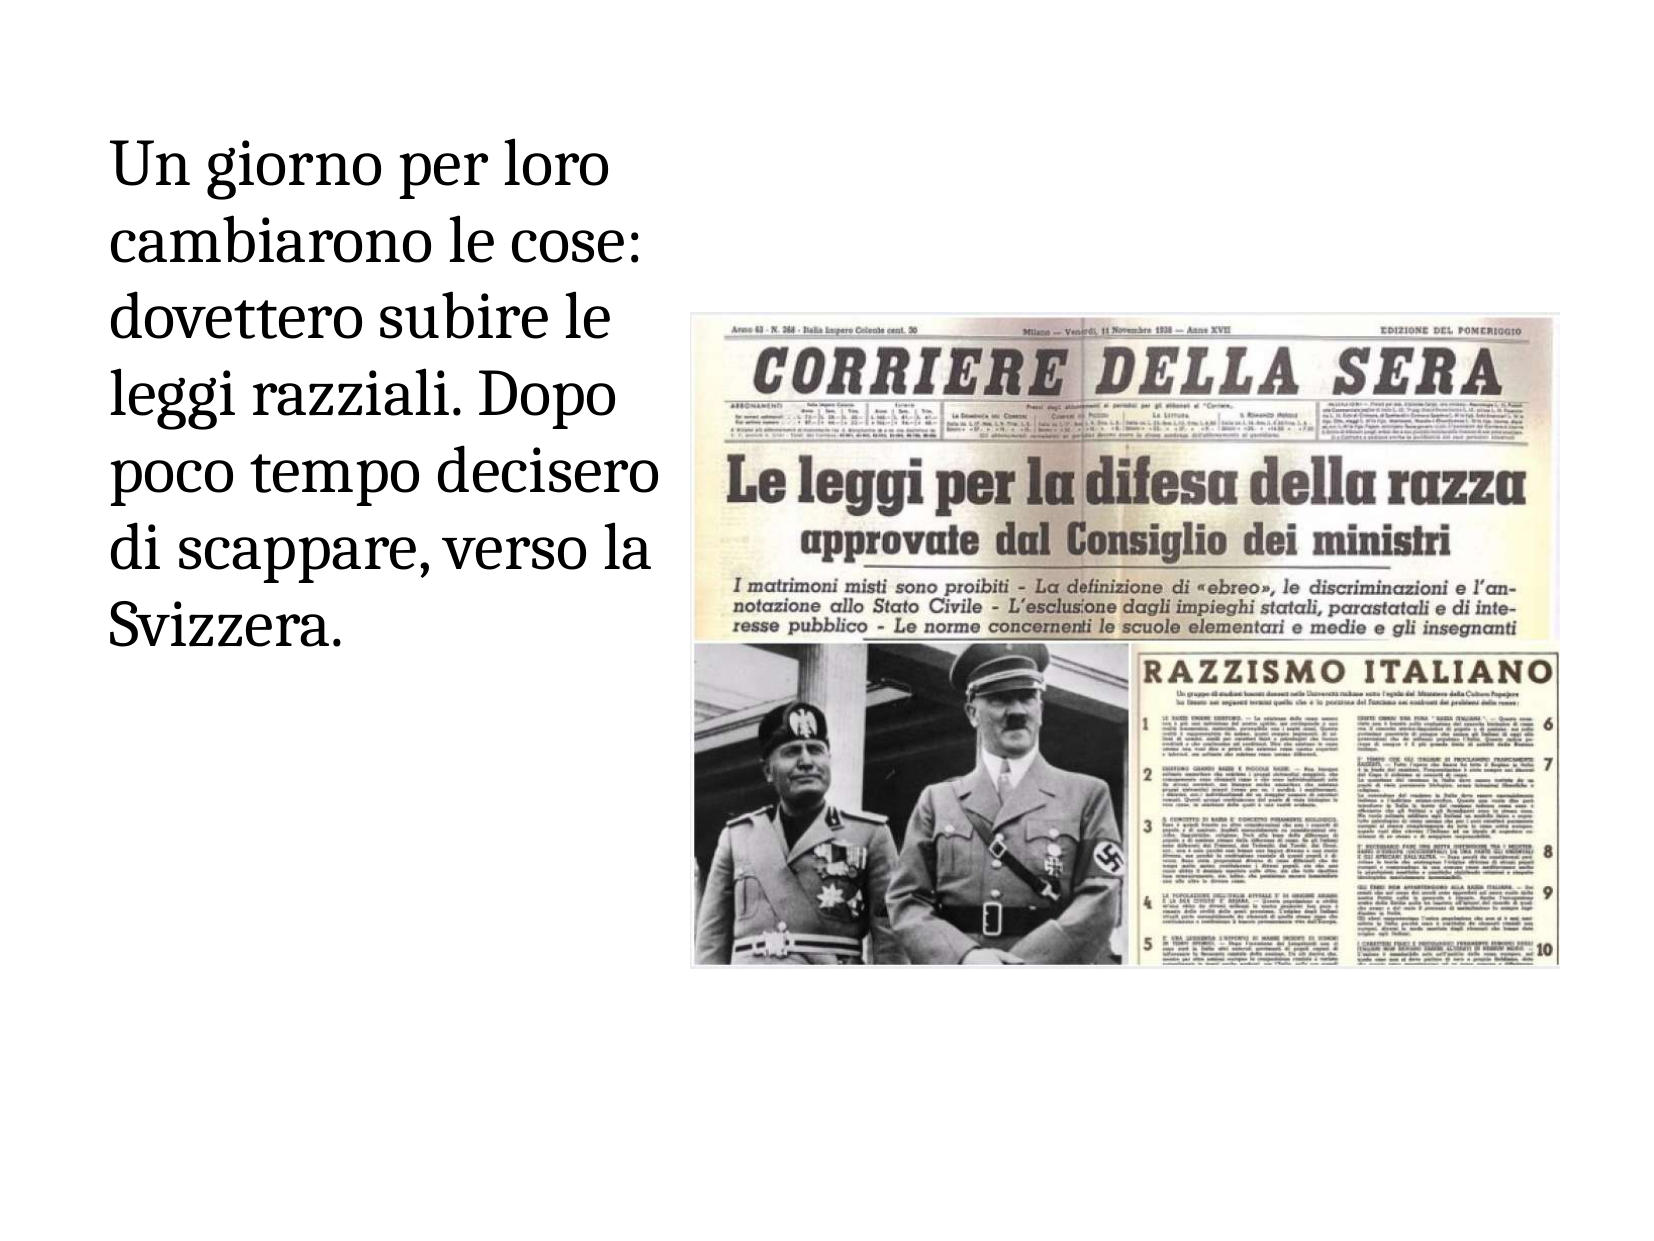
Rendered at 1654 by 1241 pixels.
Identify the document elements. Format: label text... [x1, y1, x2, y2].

text_box Un giorno per loro cambiarono le cose: dovettero subire le leggi razziali. Dopo poco tempo decisero di scappare, verso la Svizzera. [94, 118, 678, 844]
picture [690, 312, 1560, 969]
